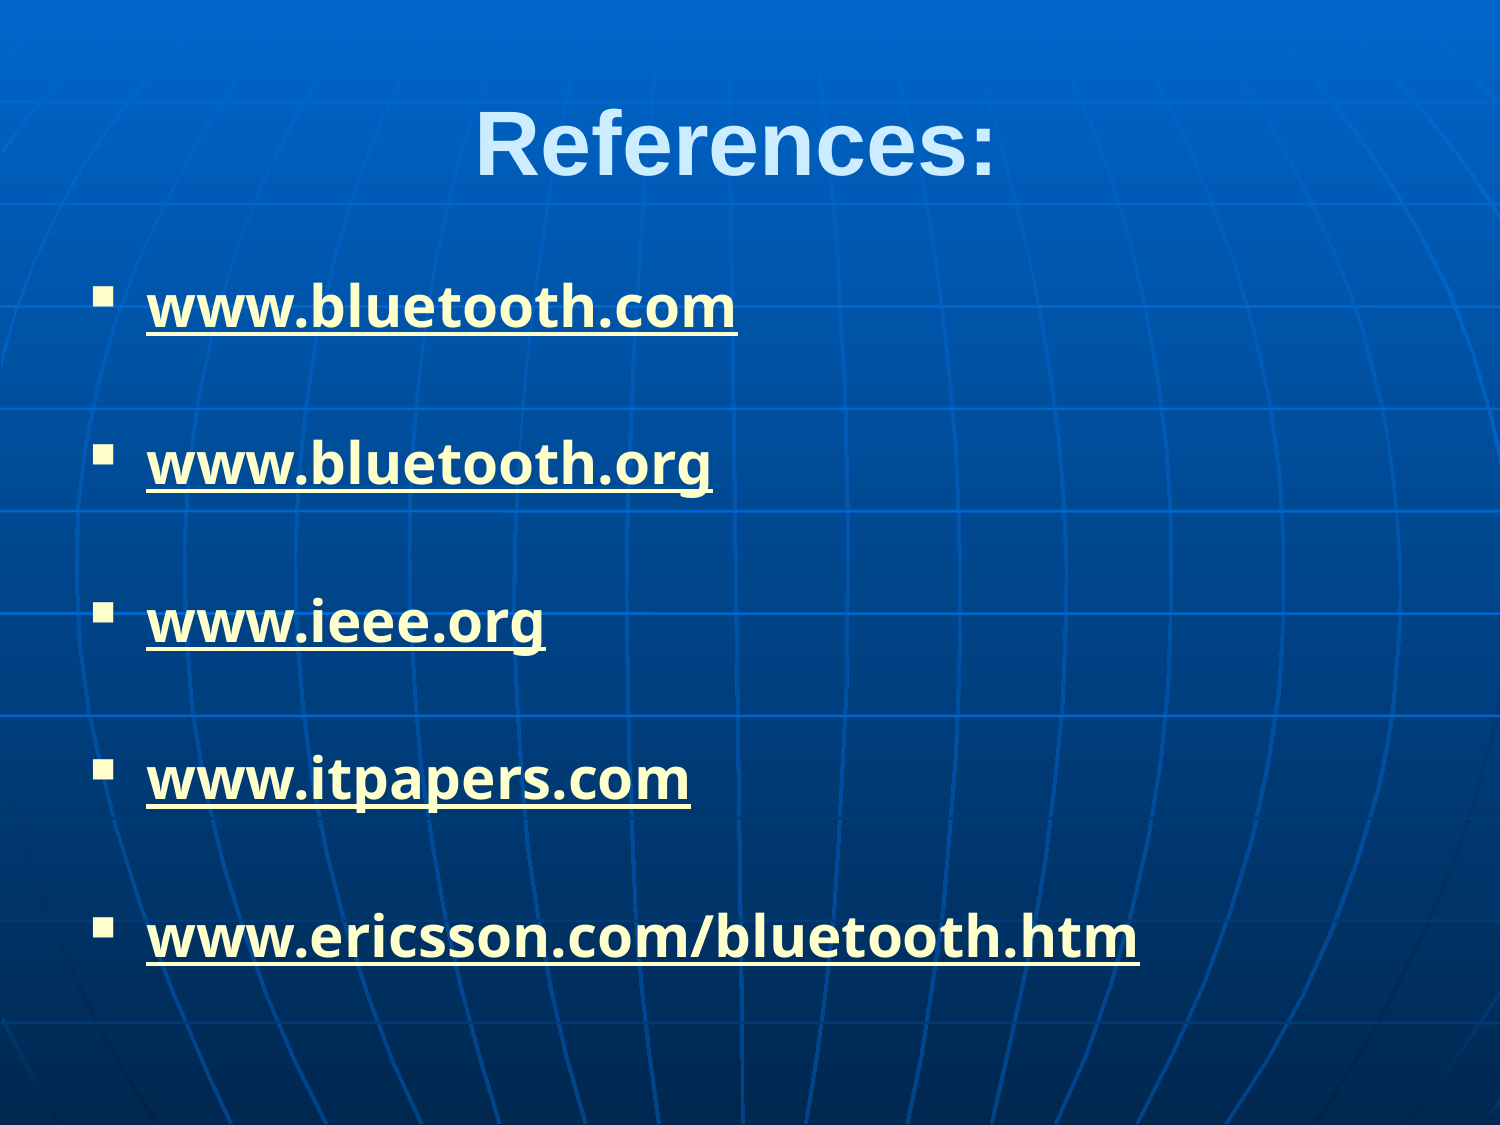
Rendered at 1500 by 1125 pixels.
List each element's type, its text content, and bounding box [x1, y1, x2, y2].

list www.bluetooth.com www.bluetooth.org www.ieee.org www.itpapers.com www.ericsson.com/bluetooth.htm [75, 262, 1425, 1006]
title References: [75, 45, 1425, 233]
